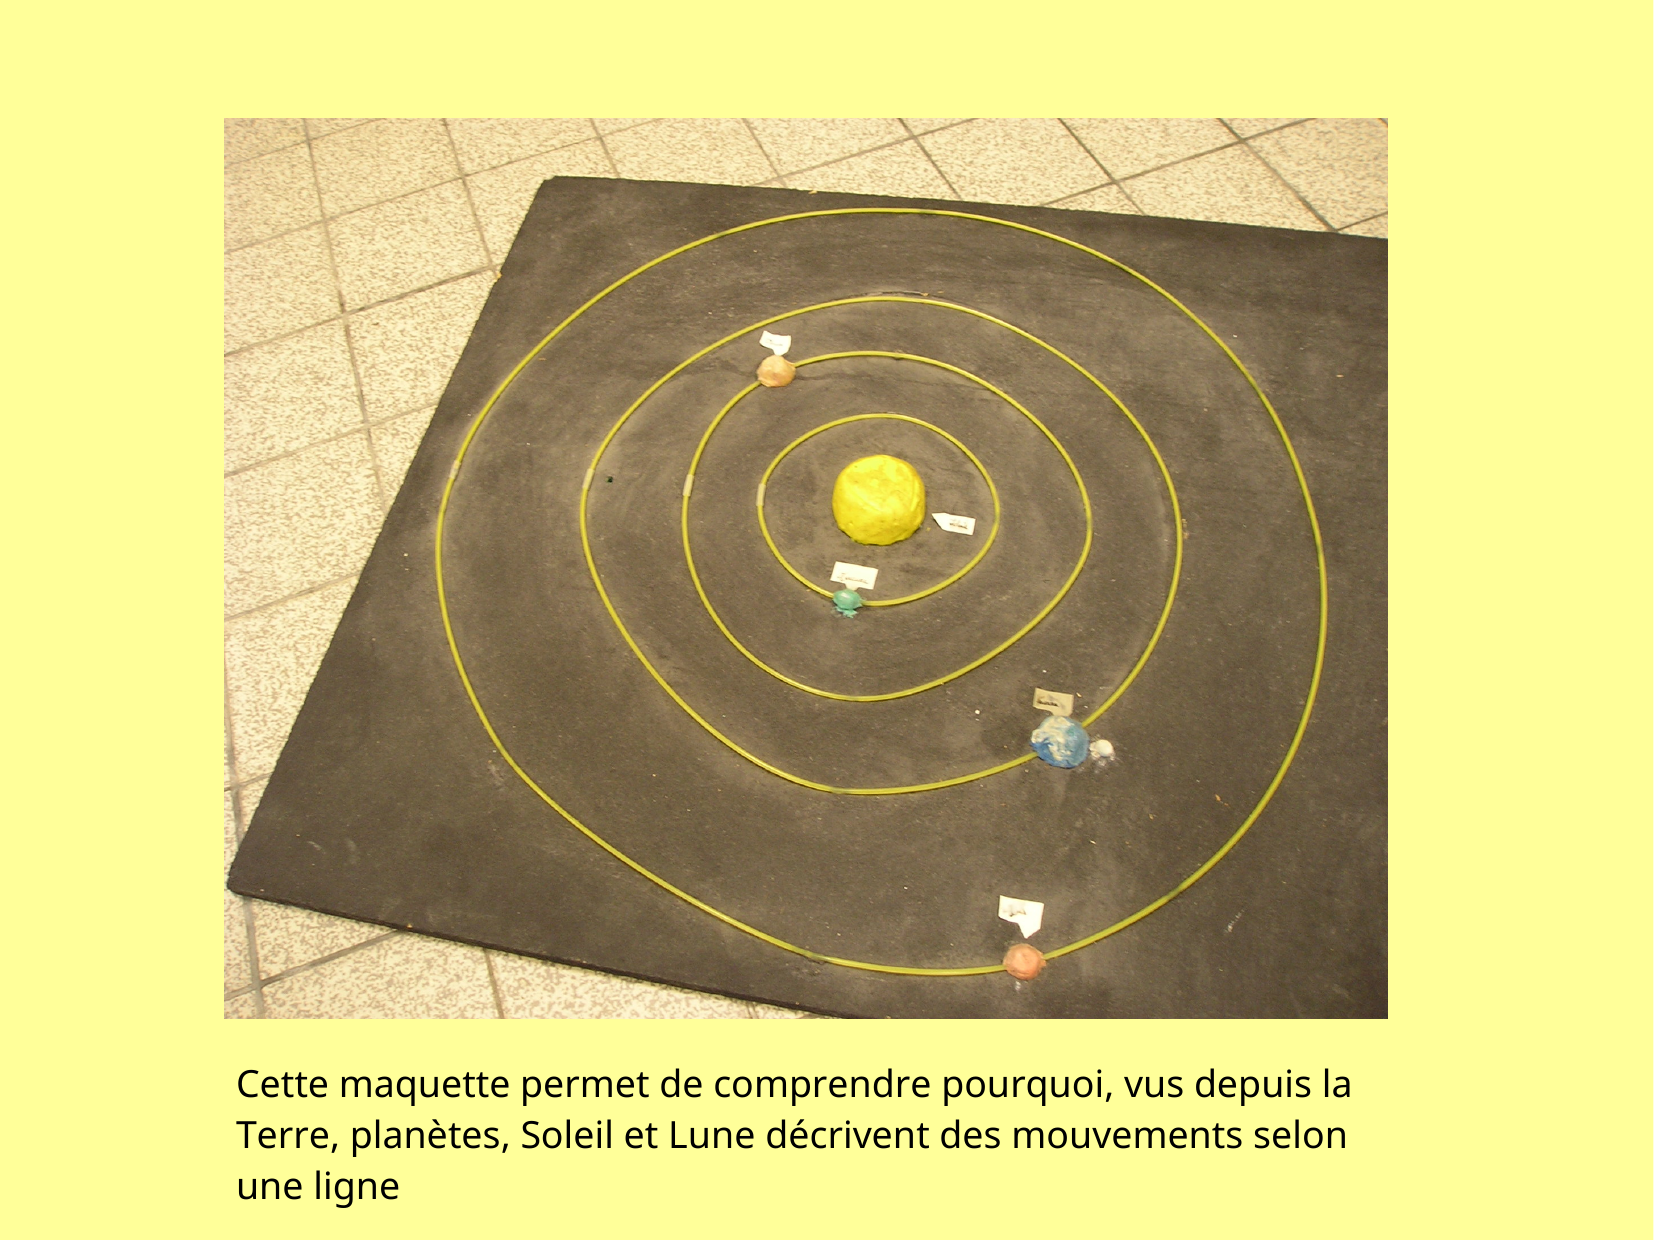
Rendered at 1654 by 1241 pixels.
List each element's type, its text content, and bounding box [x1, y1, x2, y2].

text_box Cette maquette permet de comprendre pourquoi, vus depuis la Terre, planètes, Soleil et Lune décrivent des mouvements selon une ligne [221, 1050, 1432, 1196]
picture [224, 118, 1388, 1019]
